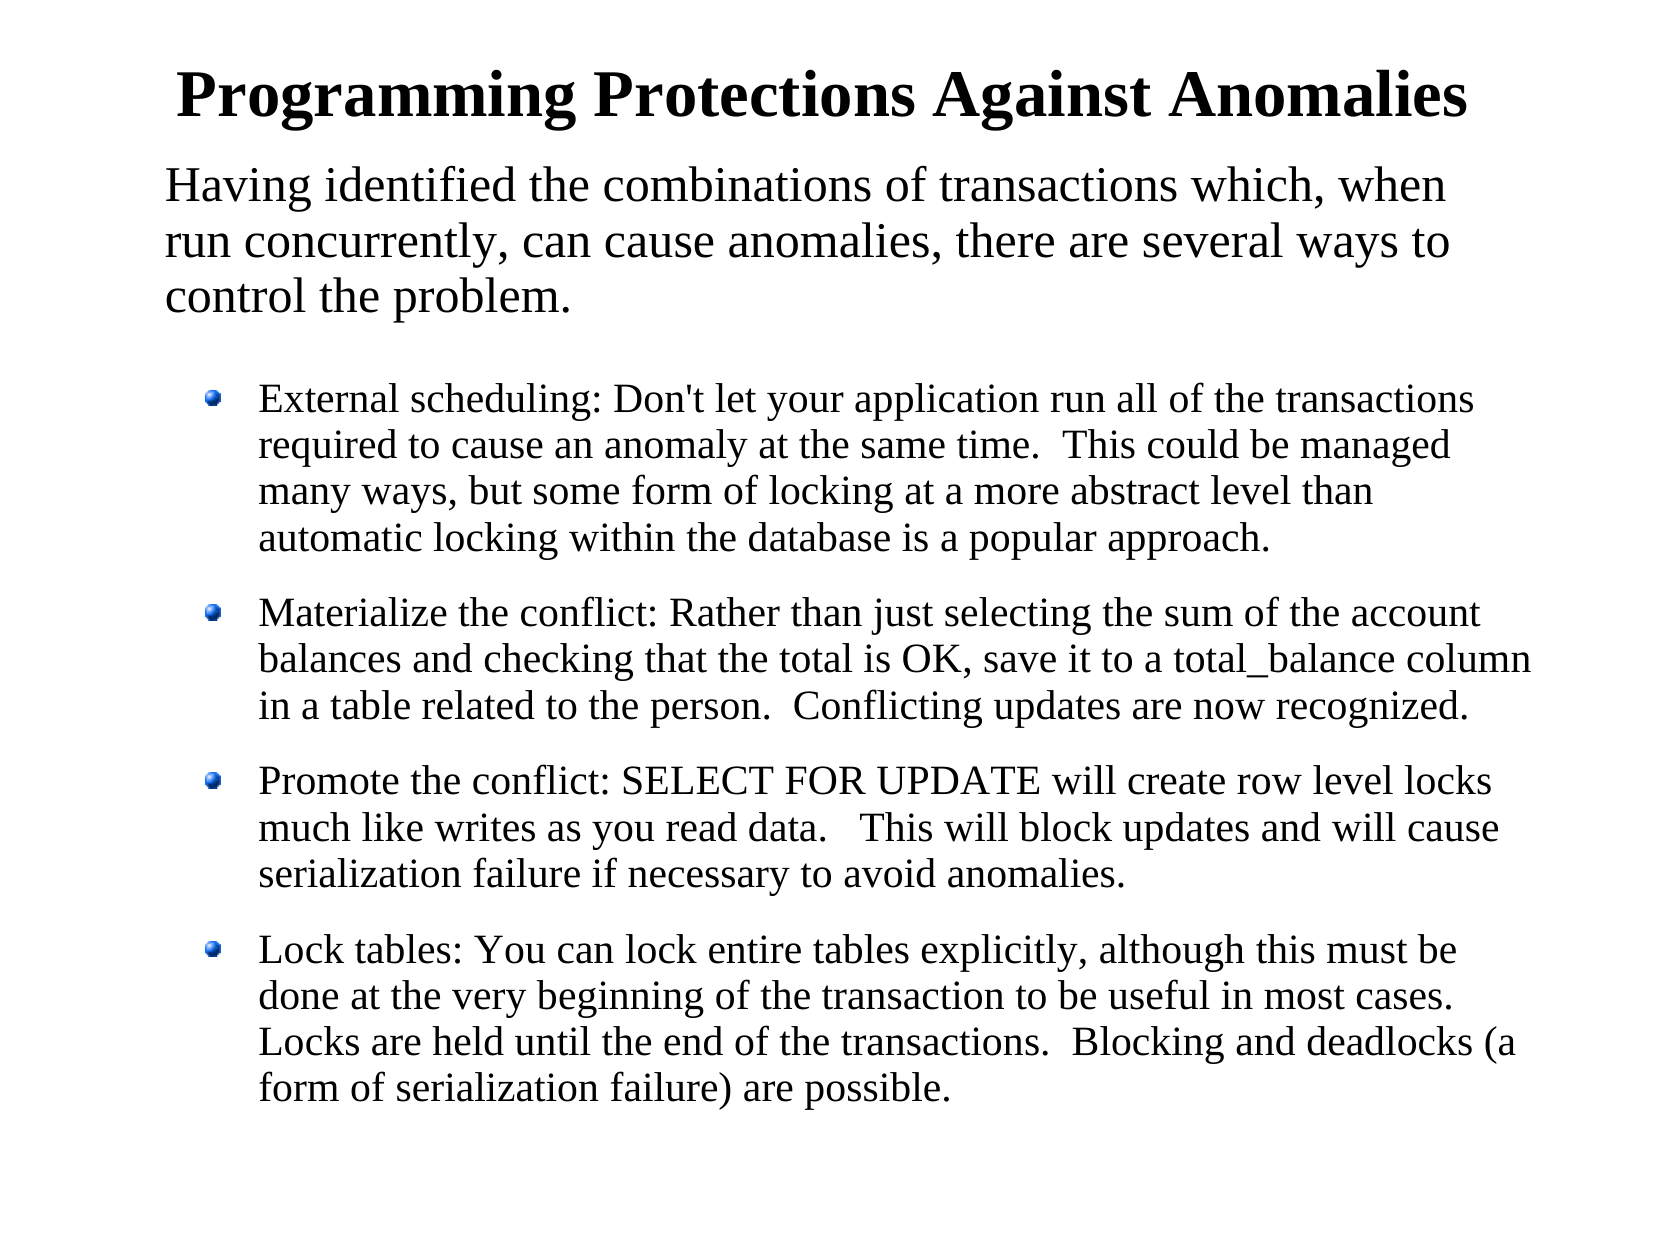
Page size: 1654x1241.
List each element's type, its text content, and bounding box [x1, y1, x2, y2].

text_box Having identified the combinations of transactions which, when run concurrently, can cause anomalies, there are several ways to control the problem. [150, 150, 1538, 334]
title Programming Protections Against Anomalies [112, 37, 1535, 151]
list External scheduling: Don't let your application run all of the transactions required to cause an anomaly at the same time. This could be managed many ways, but some form of locking at a more abstract level than automatic locking within the database is a popular approach. Materialize the conflict: Rather than just selecting the sum of the account balances and checking that the total is OK, save it to a total_balance column in a table related to the person. Conflicting updates are now recognized. Promote the conflict: SELECT FOR UPDATE will create row level locks much like writes as you read data. This will block updates and will cause serialization failure if necessary to avoid anomalies. Lock tables: You can lock entire tables explicitly, although this must be done at the very beginning of the transaction to be useful in most cases. Locks are held until the end of the transactions. Blocking and deadlocks (a form of serialization failure) are possible. [187, 375, 1536, 1201]
